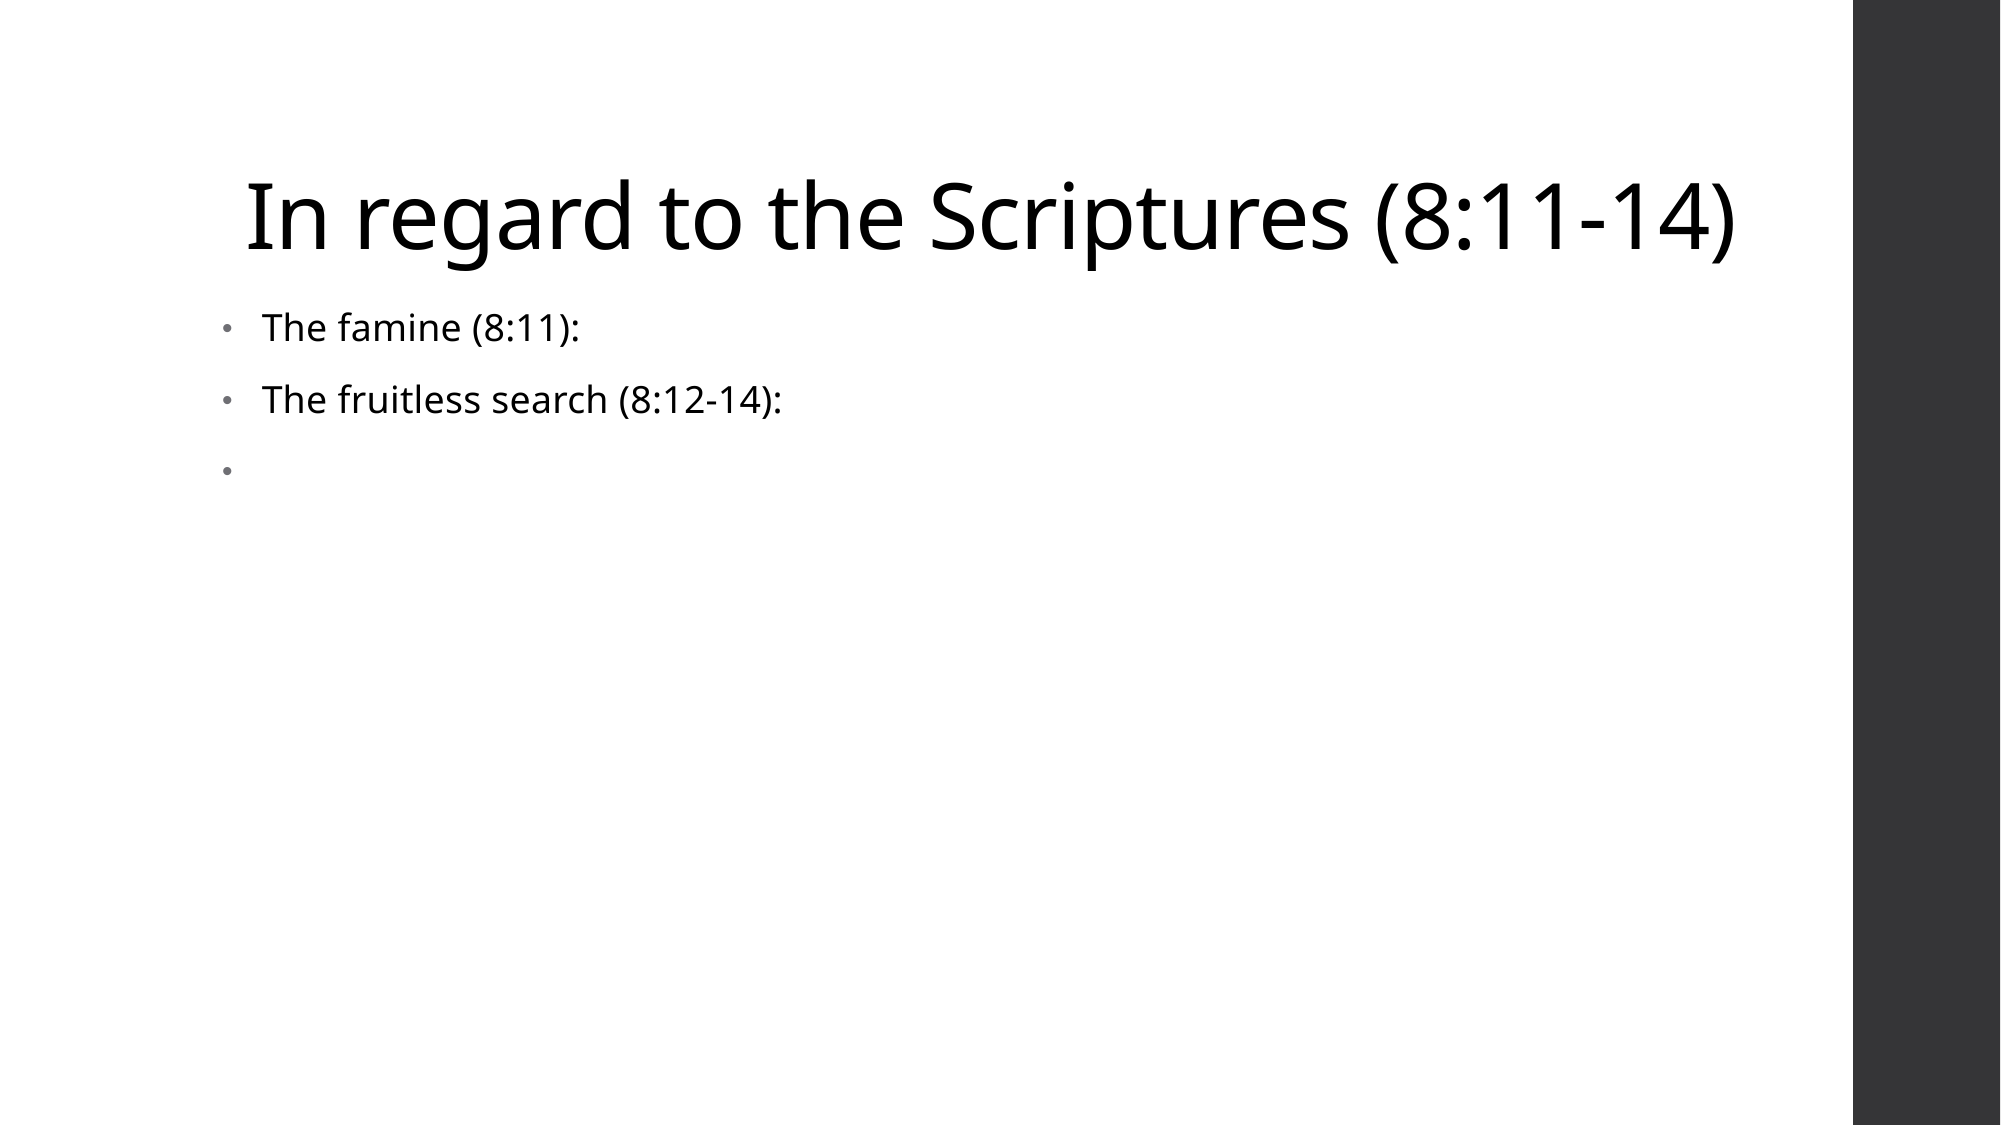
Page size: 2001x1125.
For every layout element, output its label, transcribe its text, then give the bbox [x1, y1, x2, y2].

list The famine (8:11): The fruitless search (8:12-14): [206, 299, 1617, 1014]
title In regard to the Scriptures (8:11-14) [206, 60, 1797, 278]
